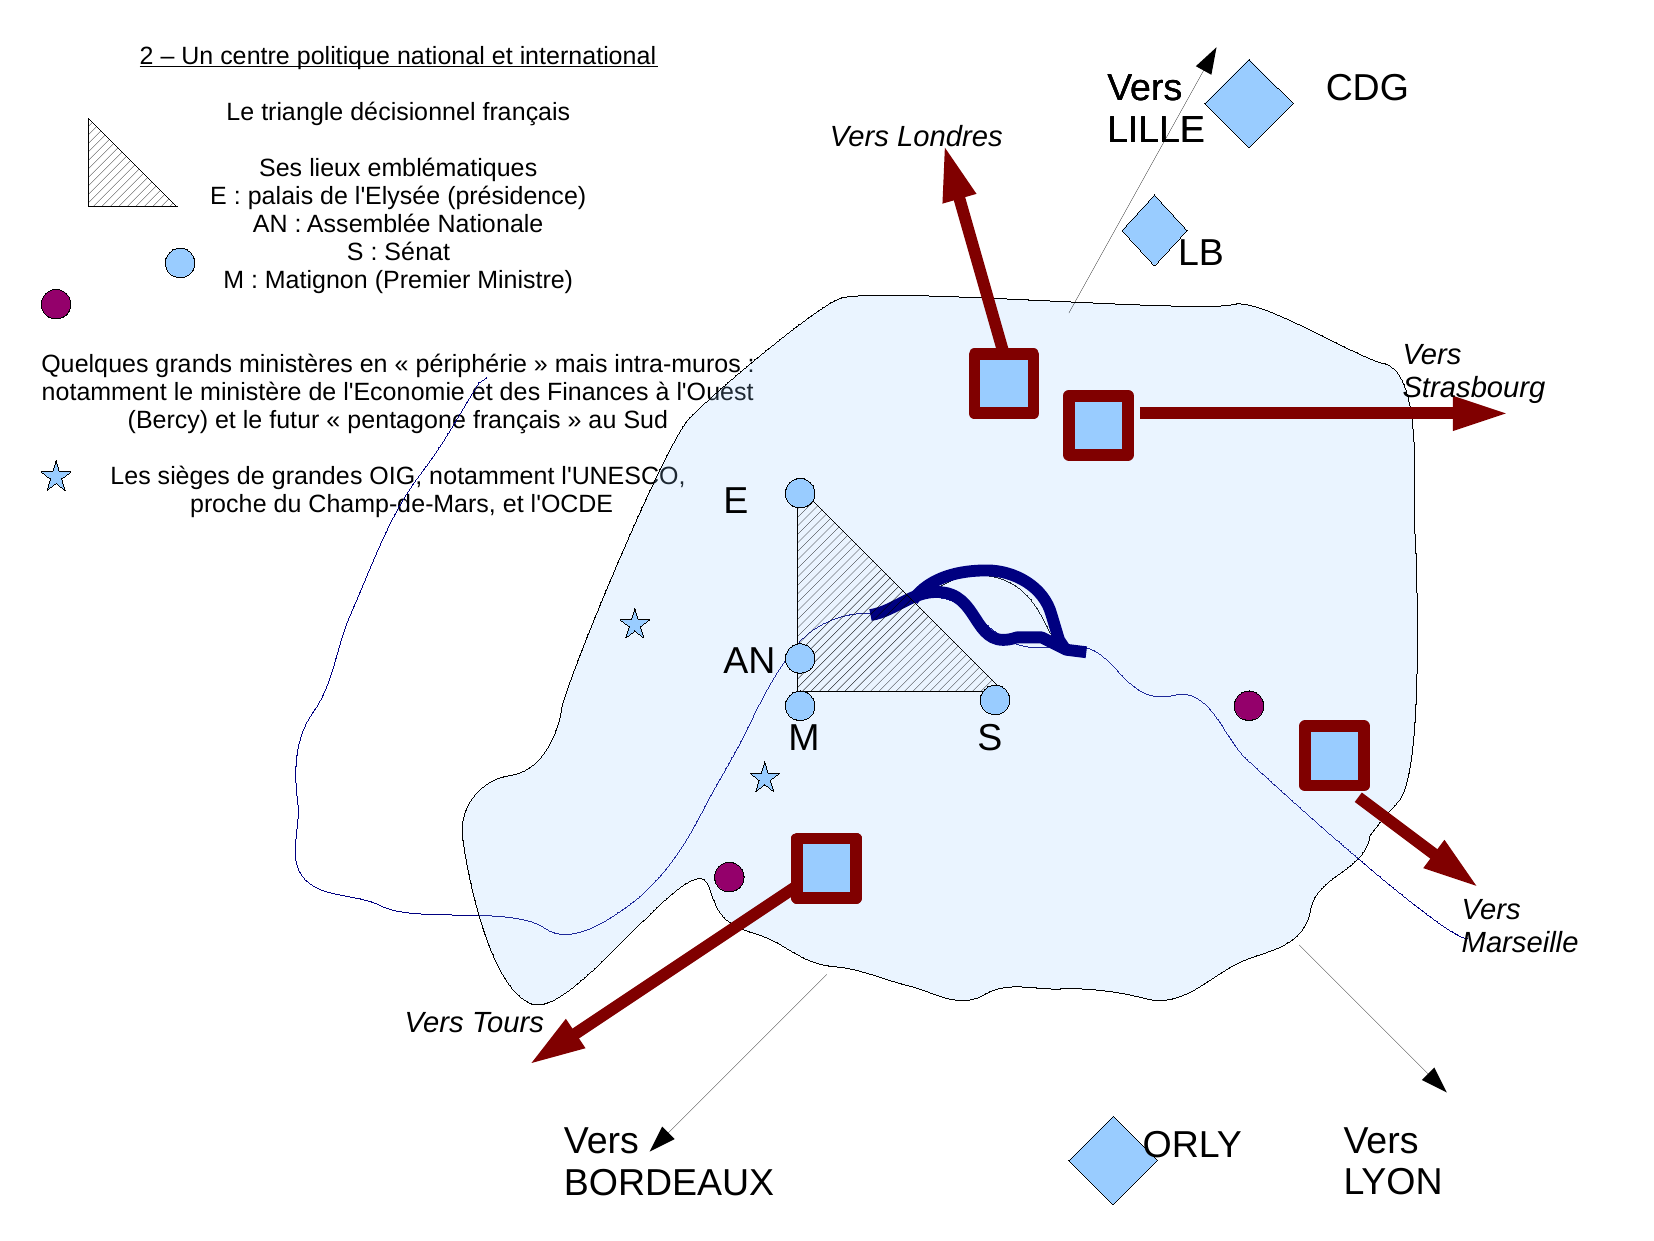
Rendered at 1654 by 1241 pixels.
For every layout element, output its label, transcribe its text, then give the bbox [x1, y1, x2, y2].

text_box ORLY [1127, 1116, 1335, 1174]
text_box [462, 295, 1418, 1001]
text_box CDG [1311, 59, 1518, 116]
title 2 – Un centre politique national et international Le triangle décisionnel français Ses lieux emblématiques E : palais de l'Elysée (présidence) AN : Assemblée Nationale S : Sénat M : Matignon (Premier Ministre) Quelques grands ministères en « périphérie » mais intra-muros : notamment le ministère de l'Economie et des Finances à l'Ouest (Bercy) et le futur « pentagone français » au Sud Les sièges de grandes OIG, notamment l'UNESCO, proche du Champ-de-Mars, et l'OCDE [0, 41, 798, 518]
text_box E [708, 472, 916, 530]
text_box Vers Londres [814, 112, 1022, 160]
text_box [1122, 194, 1182, 266]
text_box [41, 460, 71, 491]
text_box S [981, 708, 1170, 766]
text_box Vers Strasbourg [1387, 330, 1595, 411]
text_box LB [1163, 224, 1371, 282]
text_box [88, 118, 178, 207]
text_box Vers LILLE [1092, 59, 1300, 159]
text_box Vers Marseille [1446, 885, 1654, 966]
text_box [165, 248, 195, 278]
text_box AN [708, 632, 916, 689]
text_box Vers LYON [1328, 1111, 1536, 1211]
text_box [1068, 1116, 1144, 1205]
text_box [41, 289, 71, 319]
text_box Vers Tours [389, 998, 597, 1046]
text_box M [773, 708, 981, 766]
text_box Vers BORDEAUX [549, 1111, 827, 1211]
